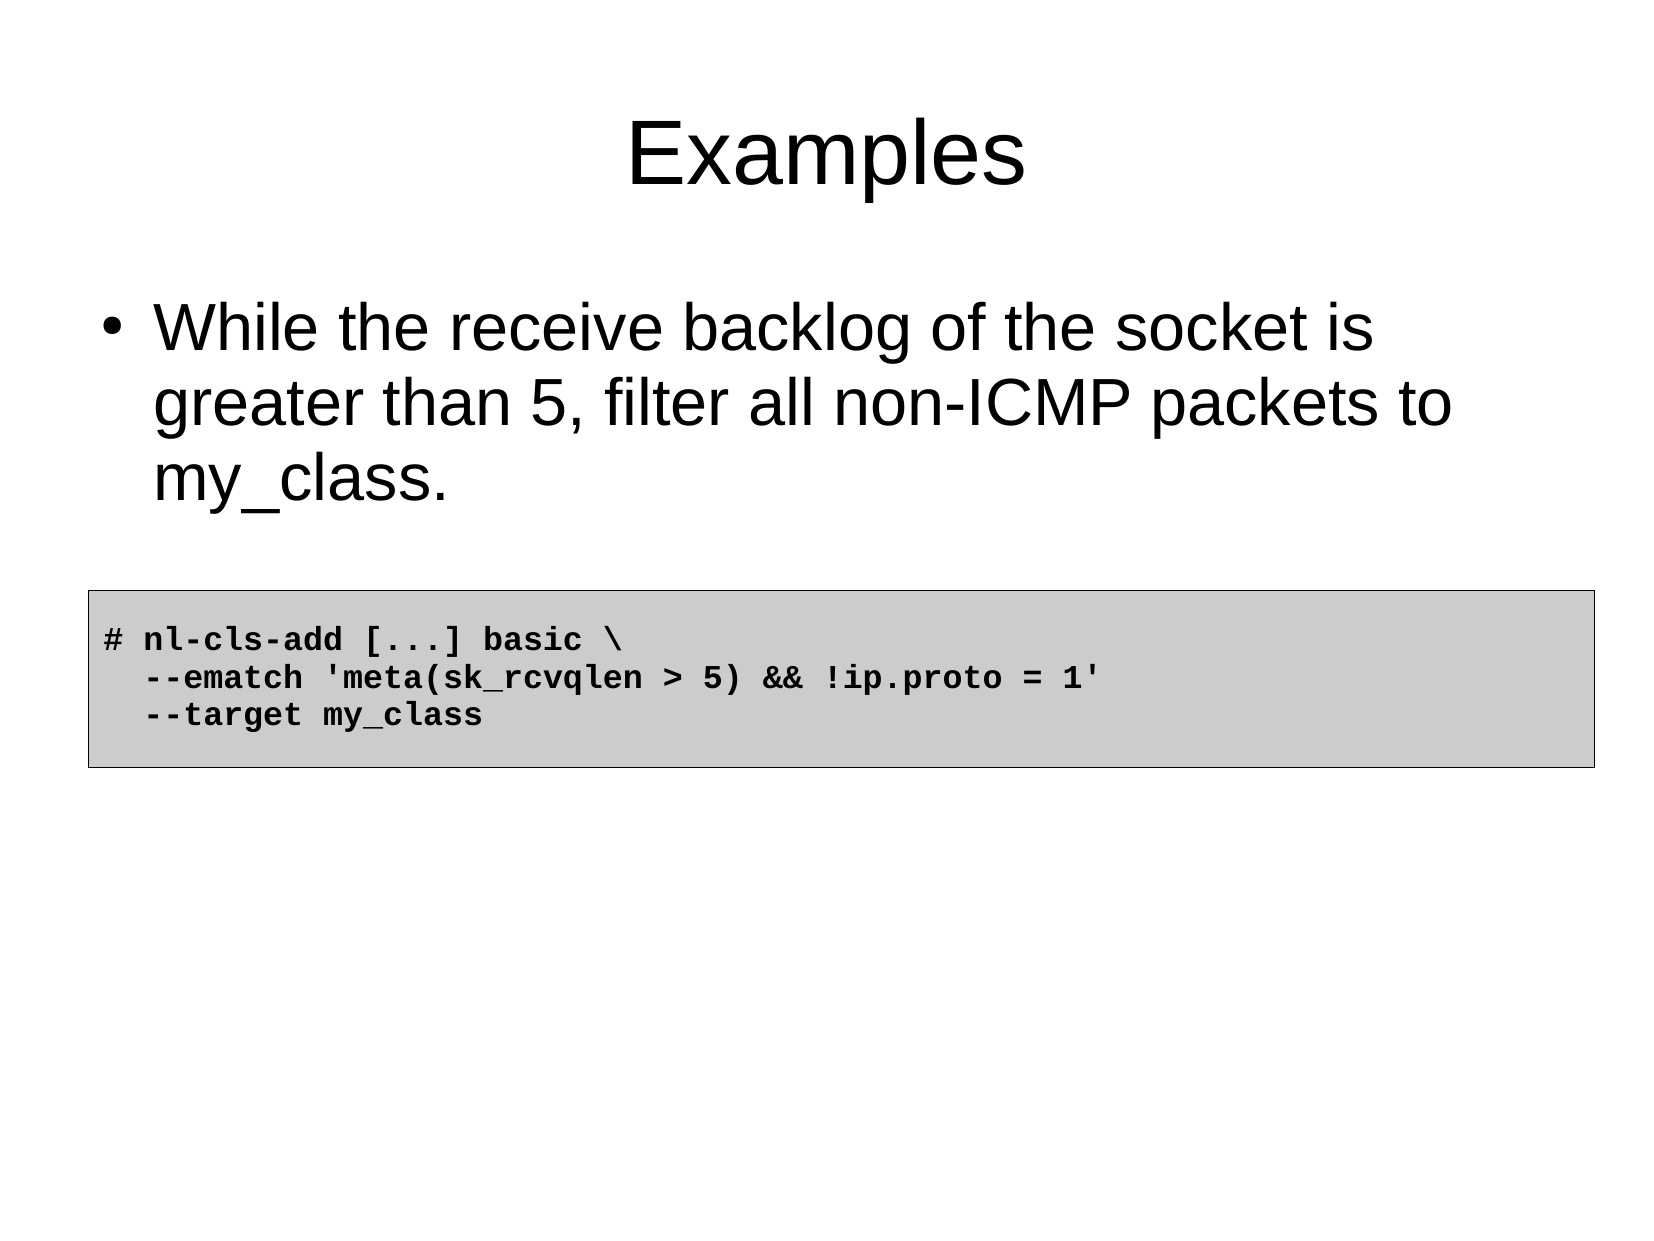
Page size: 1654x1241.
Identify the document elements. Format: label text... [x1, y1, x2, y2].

title Examples [82, 56, 1571, 250]
list While the receive backlog of the socket is greater than 5, filter all non-ICMP packets to my_class. [82, 290, 1571, 1094]
text_box # nl-cls-add [...] basic \ --ematch 'meta(sk_rcvqlen > 5) && !ip.proto = 1' --target my_class [88, 590, 1595, 768]
